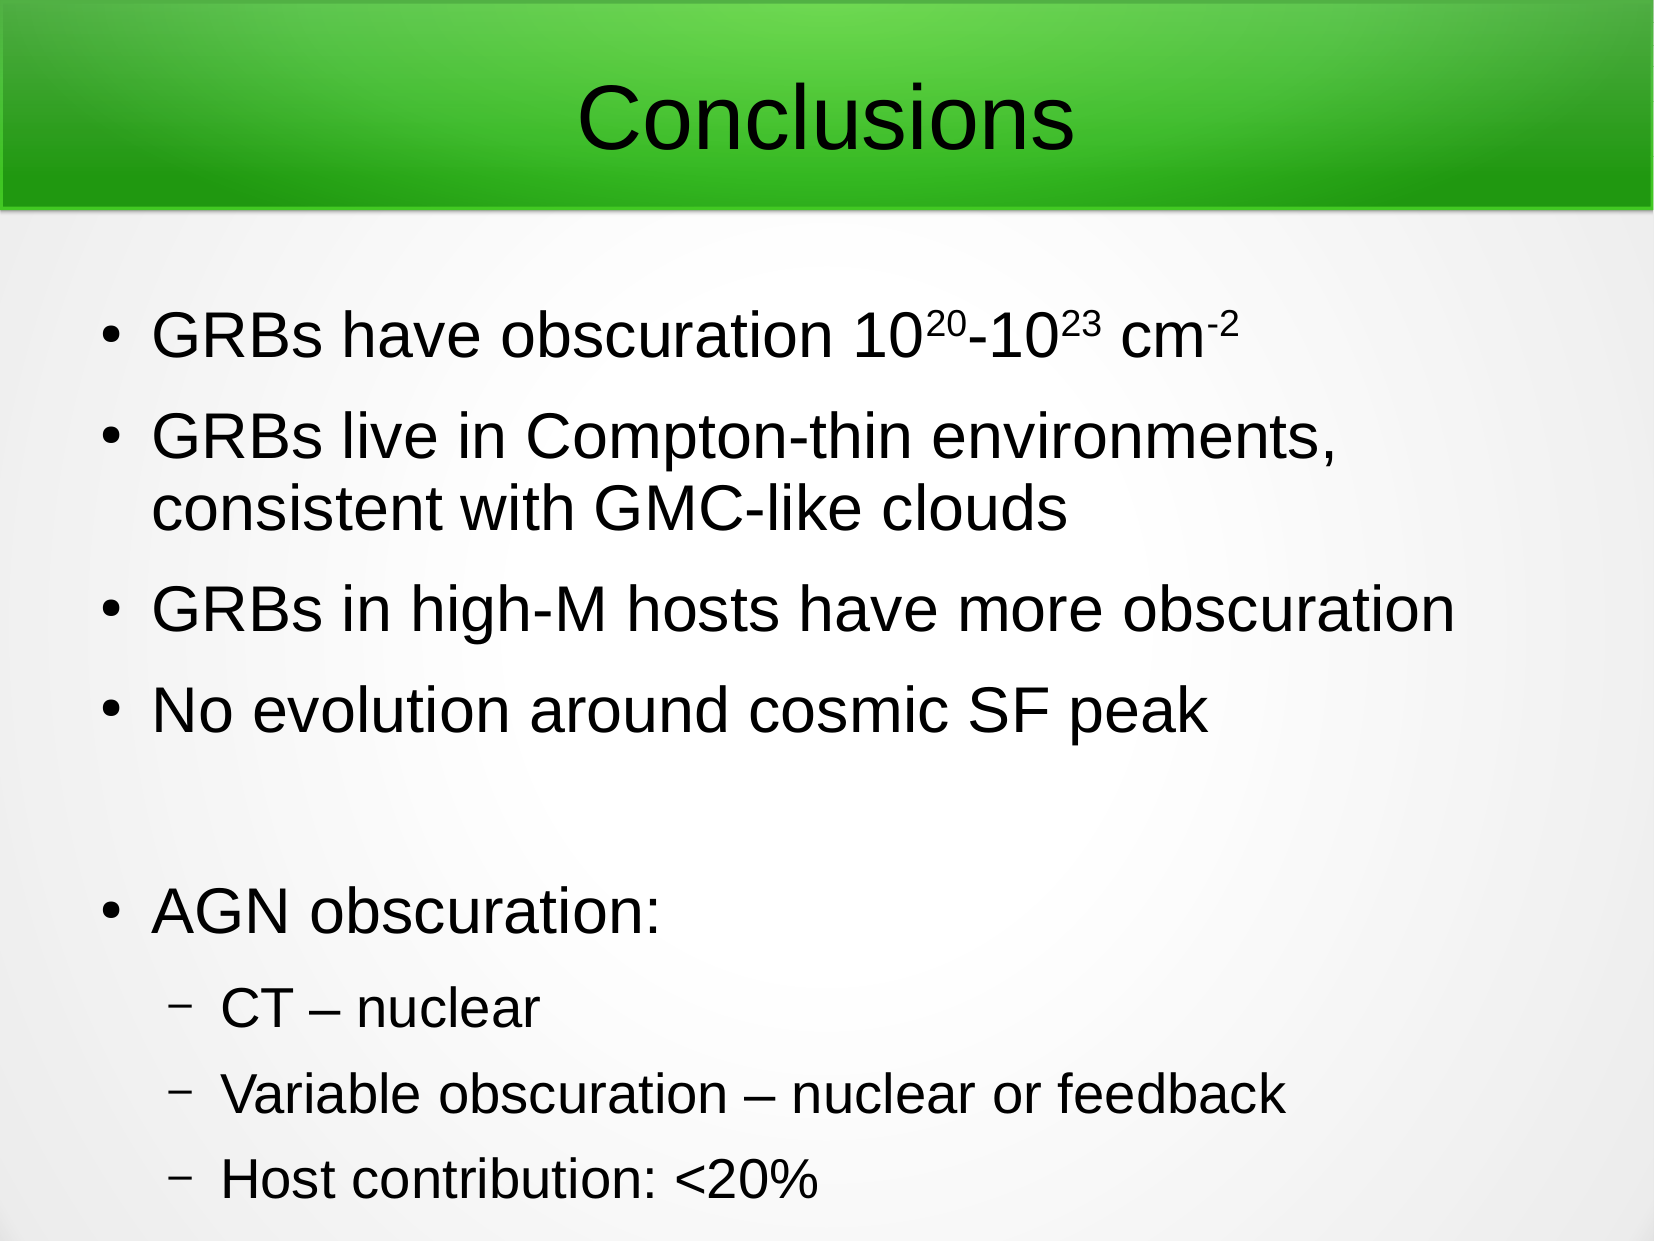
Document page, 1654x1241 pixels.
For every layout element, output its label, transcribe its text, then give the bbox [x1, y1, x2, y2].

title Conclusions [82, 47, 1571, 189]
list GRBs have obscuration 1020-1023 cm-2 GRBs live in Compton-thin environments, consistent with GMC-like clouds GRBs in high-M hosts have more obscuration No evolution around cosmic SF peak AGN obscuration: CT – nuclear Variable obscuration – nuclear or feedback Host contribution: <20% [82, 299, 1571, 1216]
